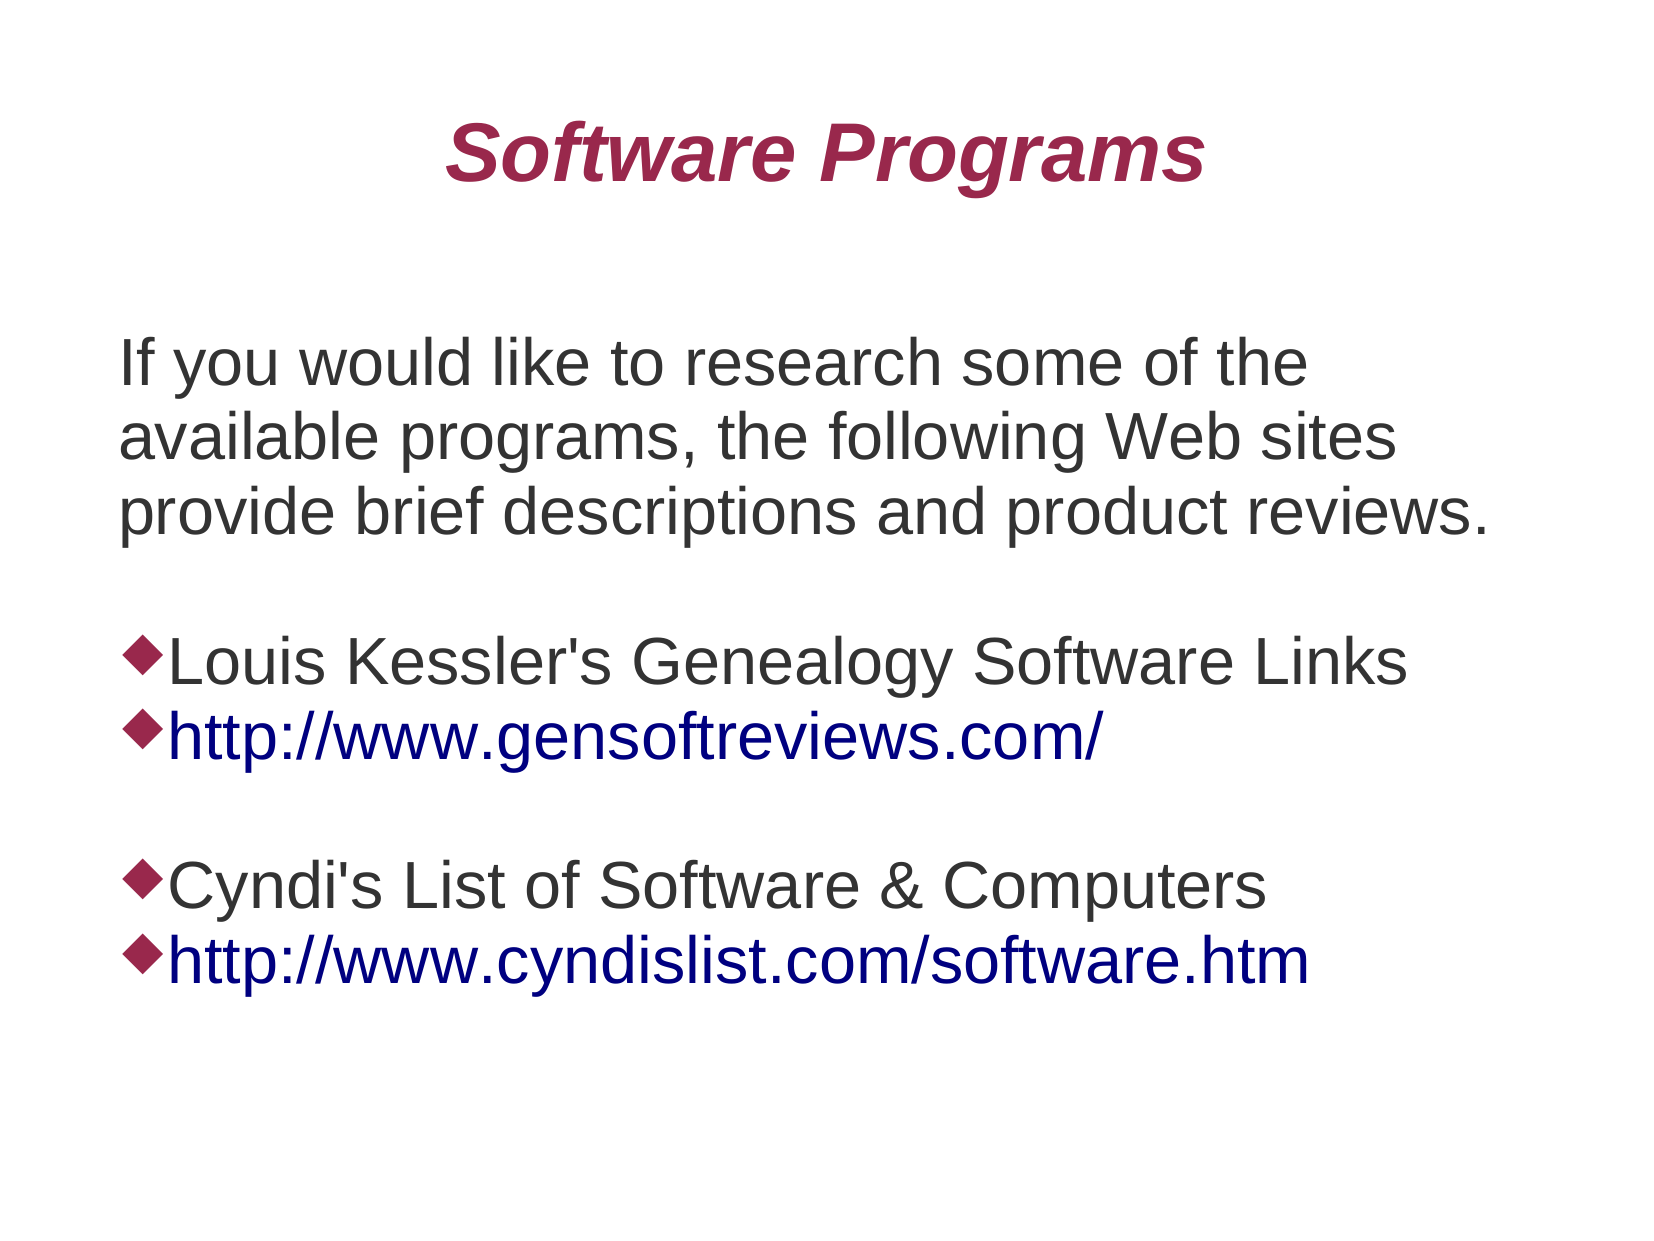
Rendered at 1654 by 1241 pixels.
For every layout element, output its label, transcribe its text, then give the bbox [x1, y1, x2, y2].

list If you would like to research some of the available programs, the following Web sites provide brief descriptions and product reviews. Louis Kessler's Genealogy Software Links http://www.gensoftreviews.com/ Cyndi's List of Software & Computers http://www.cyndislist.com/software.htm [118, 324, 1571, 1073]
title Software Programs [82, 56, 1571, 250]
